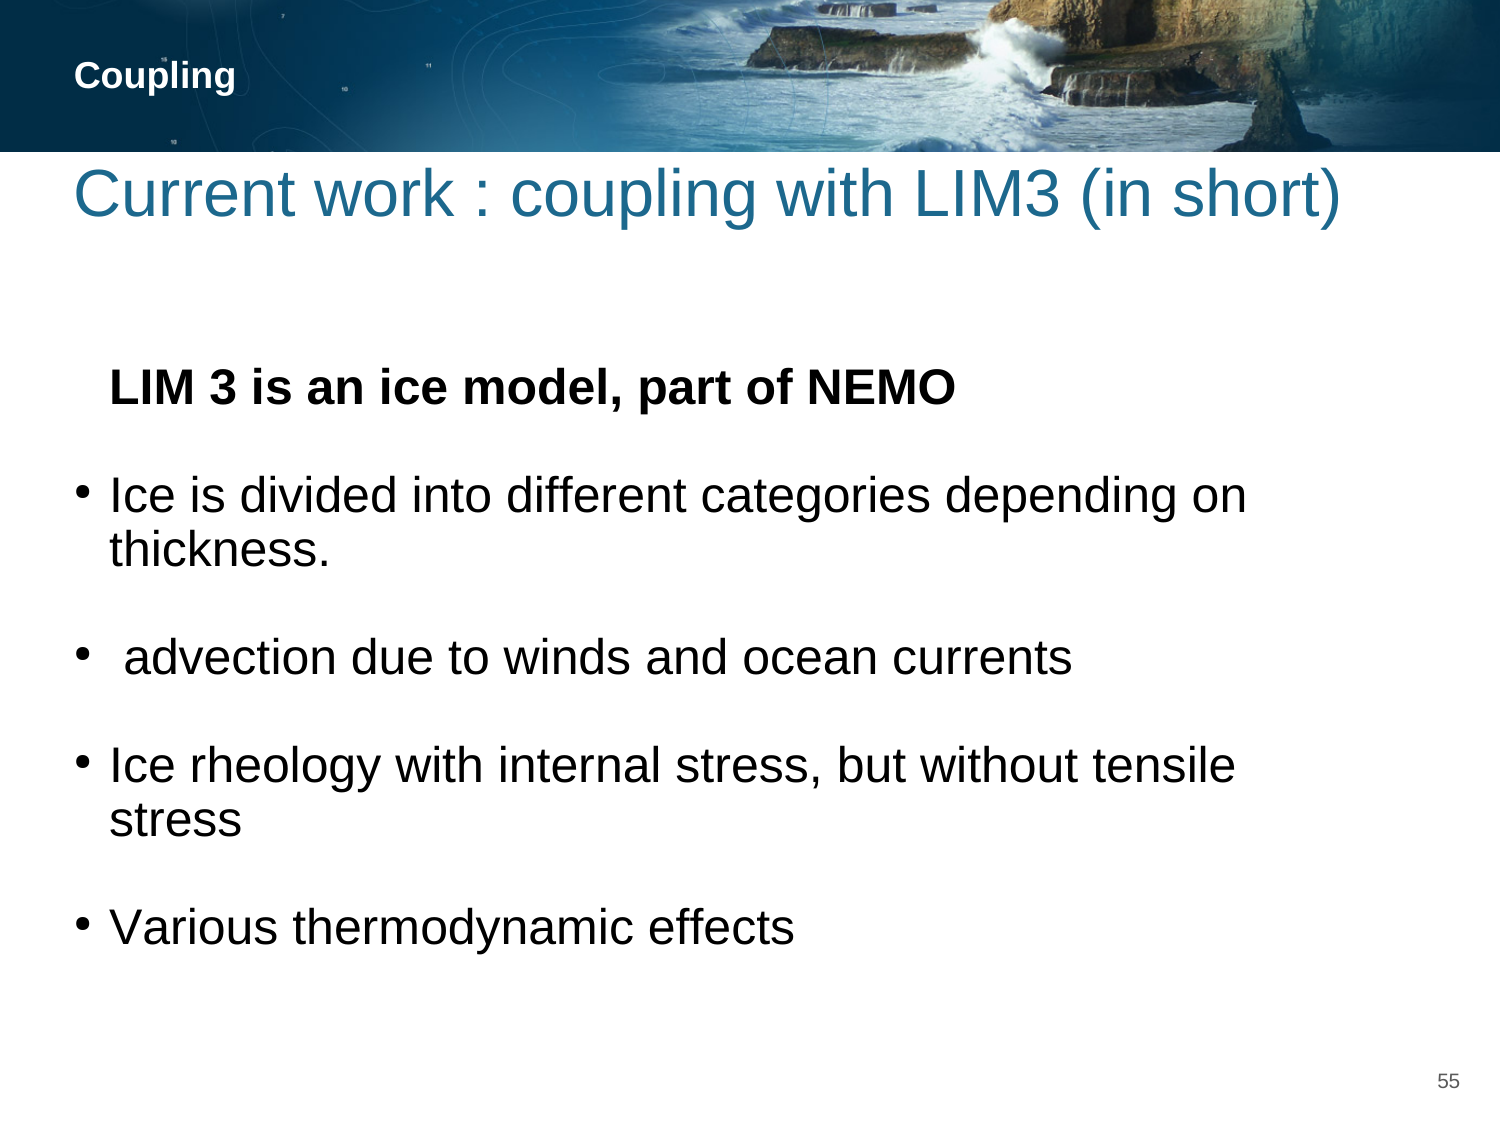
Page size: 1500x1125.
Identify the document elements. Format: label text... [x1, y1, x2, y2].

title Coupling [59, 29, 1093, 119]
picture [0, 0, 1500, 152]
text_box LIM 3 is an ice model, part of NEMO Ice is divided into different categories depending on thickness. advection due to winds and ocean currents Ice rheology with internal stress, but without tensile stress Various thermodynamic effects [59, 354, 1359, 969]
title Current work : coupling with LIM3 (in short) [59, 102, 1418, 278]
